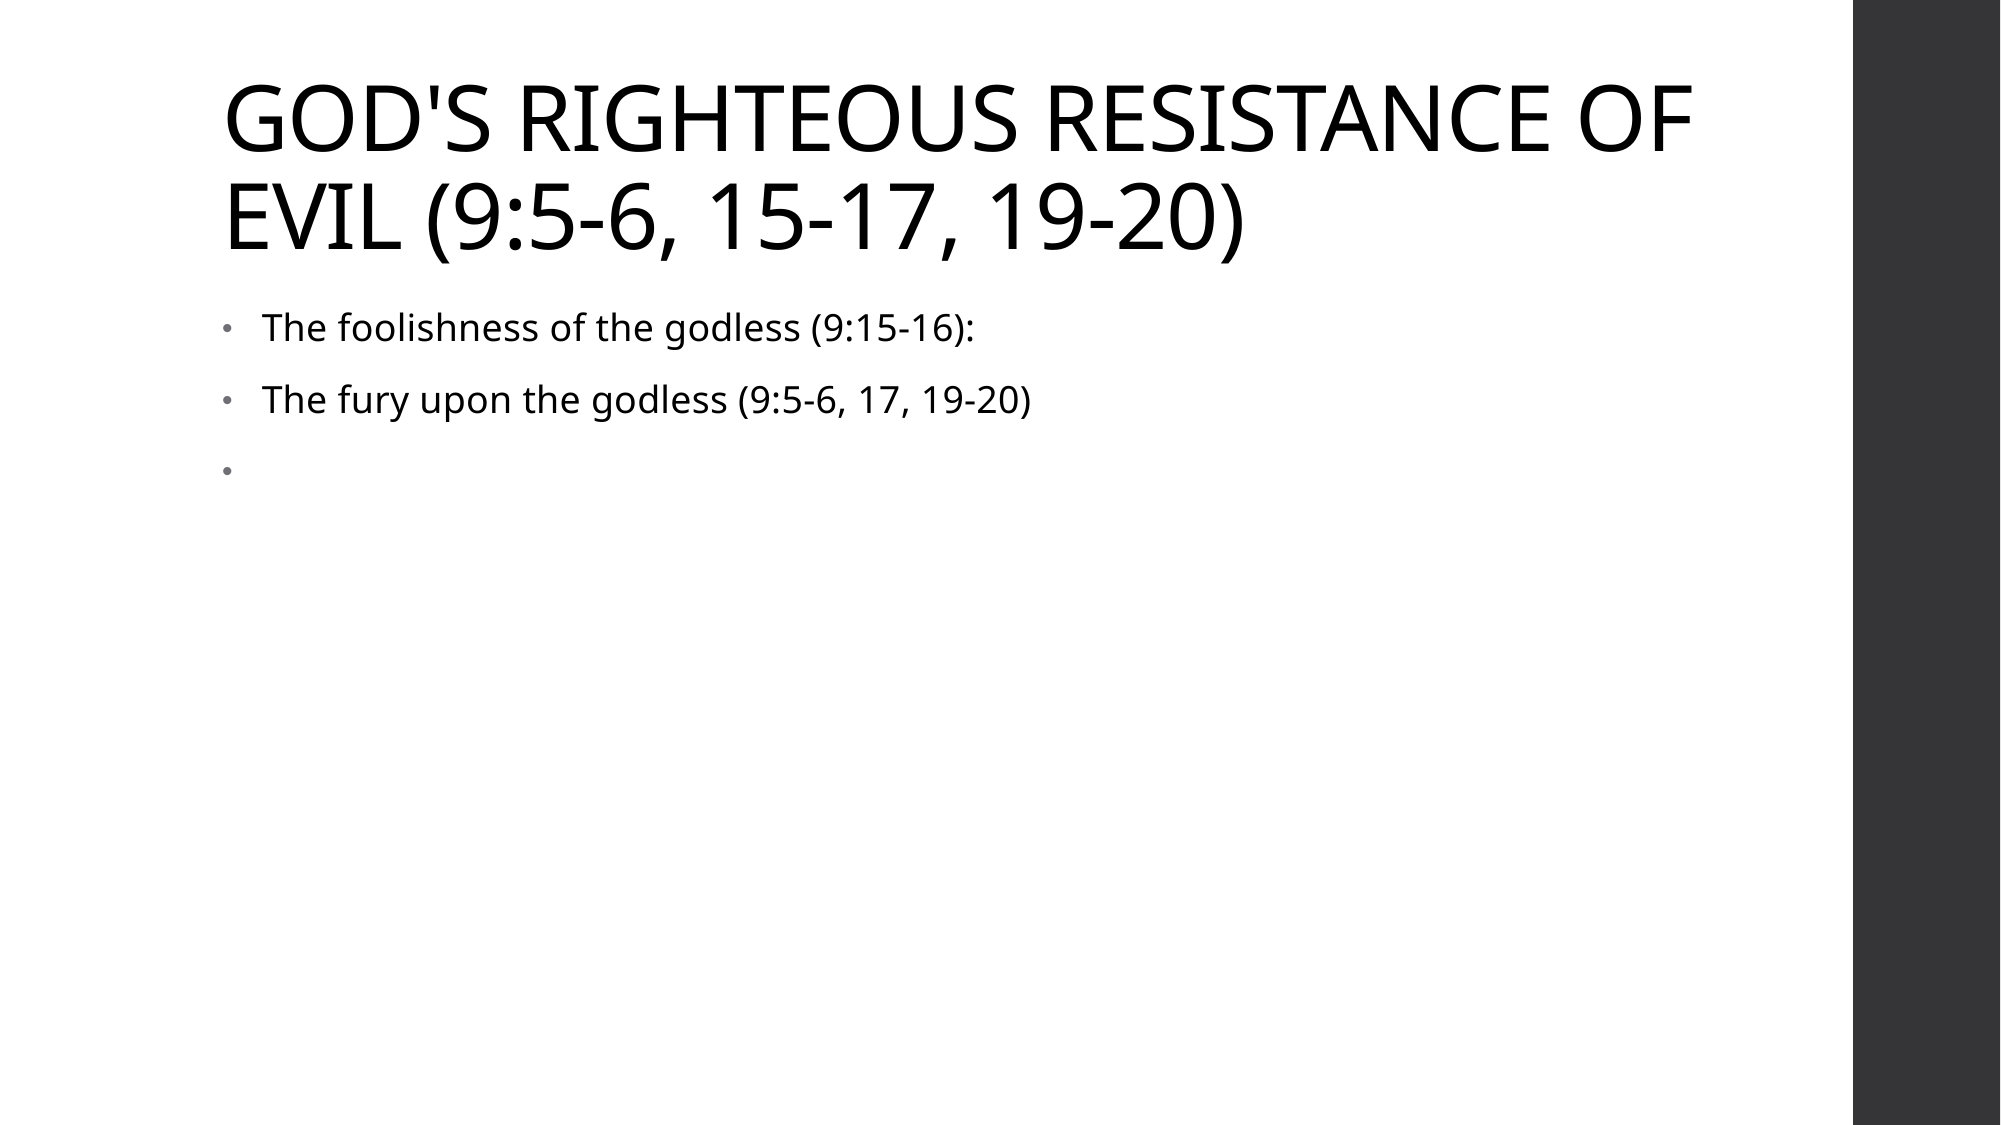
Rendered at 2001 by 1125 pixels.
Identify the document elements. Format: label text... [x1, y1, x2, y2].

title GOD'S RIGHTEOUS RESISTANCE OF EVIL (9:5-6, 15-17, 19-20) [206, 60, 1797, 278]
list The foolishness of the godless (9:15-16): The fury upon the godless (9:5-6, 17, 19-20) [206, 299, 1617, 1014]
